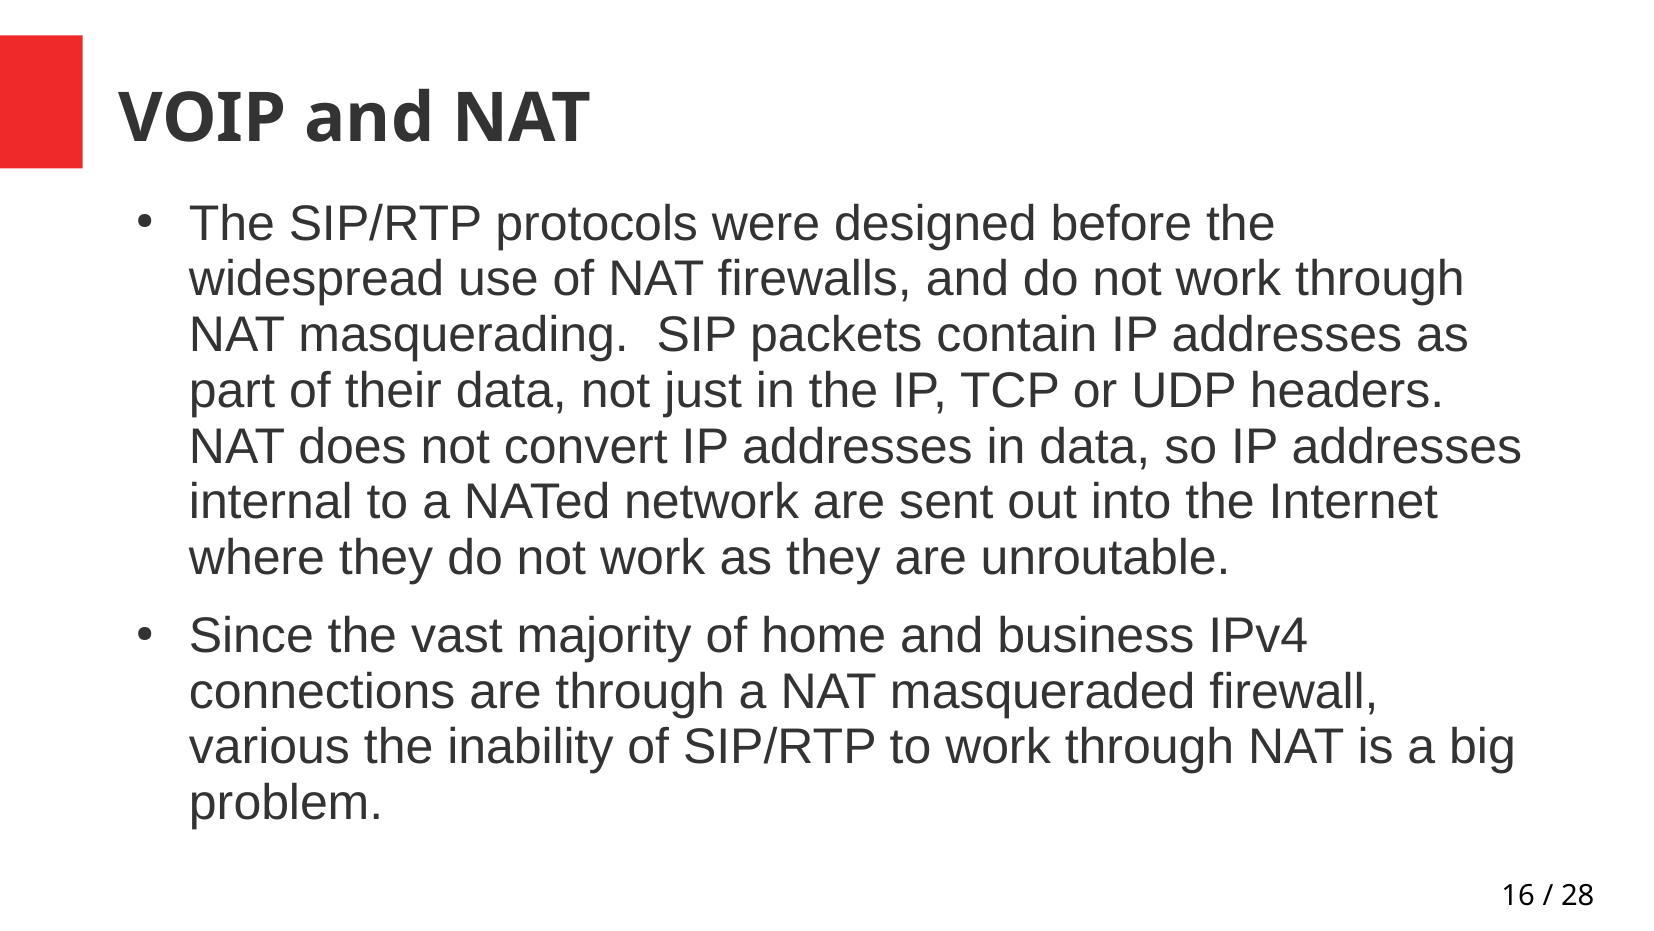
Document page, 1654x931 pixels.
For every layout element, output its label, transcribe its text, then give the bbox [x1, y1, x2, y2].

list The SIP/RTP protocols were designed before the widespread use of NAT firewalls, and do not work through NAT masquerading. SIP packets contain IP addresses as part of their data, not just in the IP, TCP or UDP headers. NAT does not convert IP addresses in data, so IP addresses internal to a NATed network are sent out into the Internet where they do not work as they are unroutable. Since the vast majority of home and business IPv4 connections are through a NAT masqueraded firewall, various the inability of SIP/RTP to work through NAT is a big problem. [118, 194, 1536, 806]
title VOIP and NAT [118, 37, 1571, 193]
